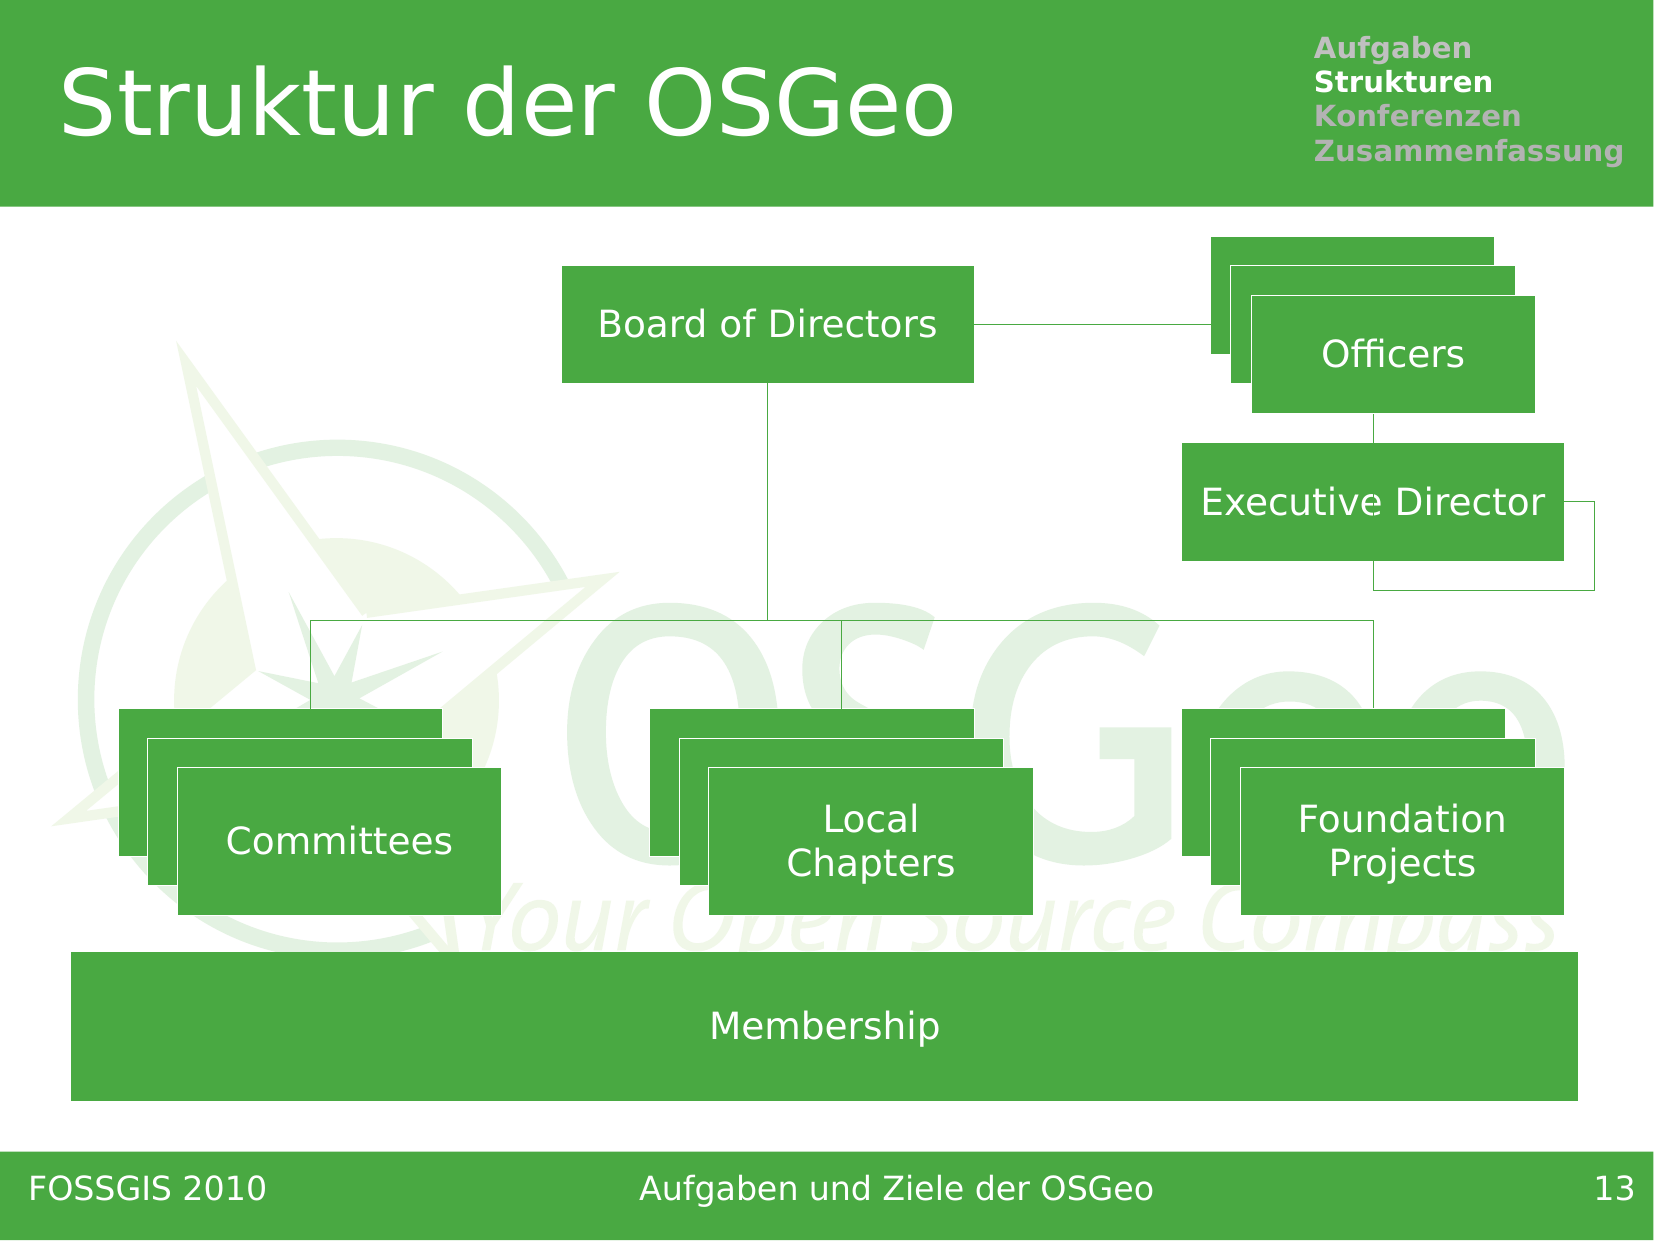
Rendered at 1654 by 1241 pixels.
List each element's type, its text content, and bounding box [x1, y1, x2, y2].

title Struktur der OSGeo [59, 29, 1299, 178]
text_box Board of Directors [561, 265, 975, 384]
text_box Aufgaben Strukturen Konferenzen Zusammenfassung [1299, 23, 1654, 201]
text_box Foundation Projects [1240, 767, 1565, 916]
text_box Membership [71, 952, 1578, 1101]
text_box Committees [118, 708, 443, 857]
text_box Executive Director [1181, 442, 1565, 562]
text_box Local Chapters [708, 767, 1034, 916]
text_box Local Chapters [679, 738, 1004, 886]
text_box Officers [1251, 295, 1536, 414]
text_box Local Chapters [649, 708, 975, 857]
text_box Local Chapters [1210, 738, 1536, 886]
text_box Local Chapters [1181, 708, 1506, 857]
text_box Committees [177, 767, 502, 916]
text_box Officers [1230, 265, 1516, 384]
text_box Committees [147, 738, 473, 886]
text_box Officers [1210, 236, 1495, 355]
